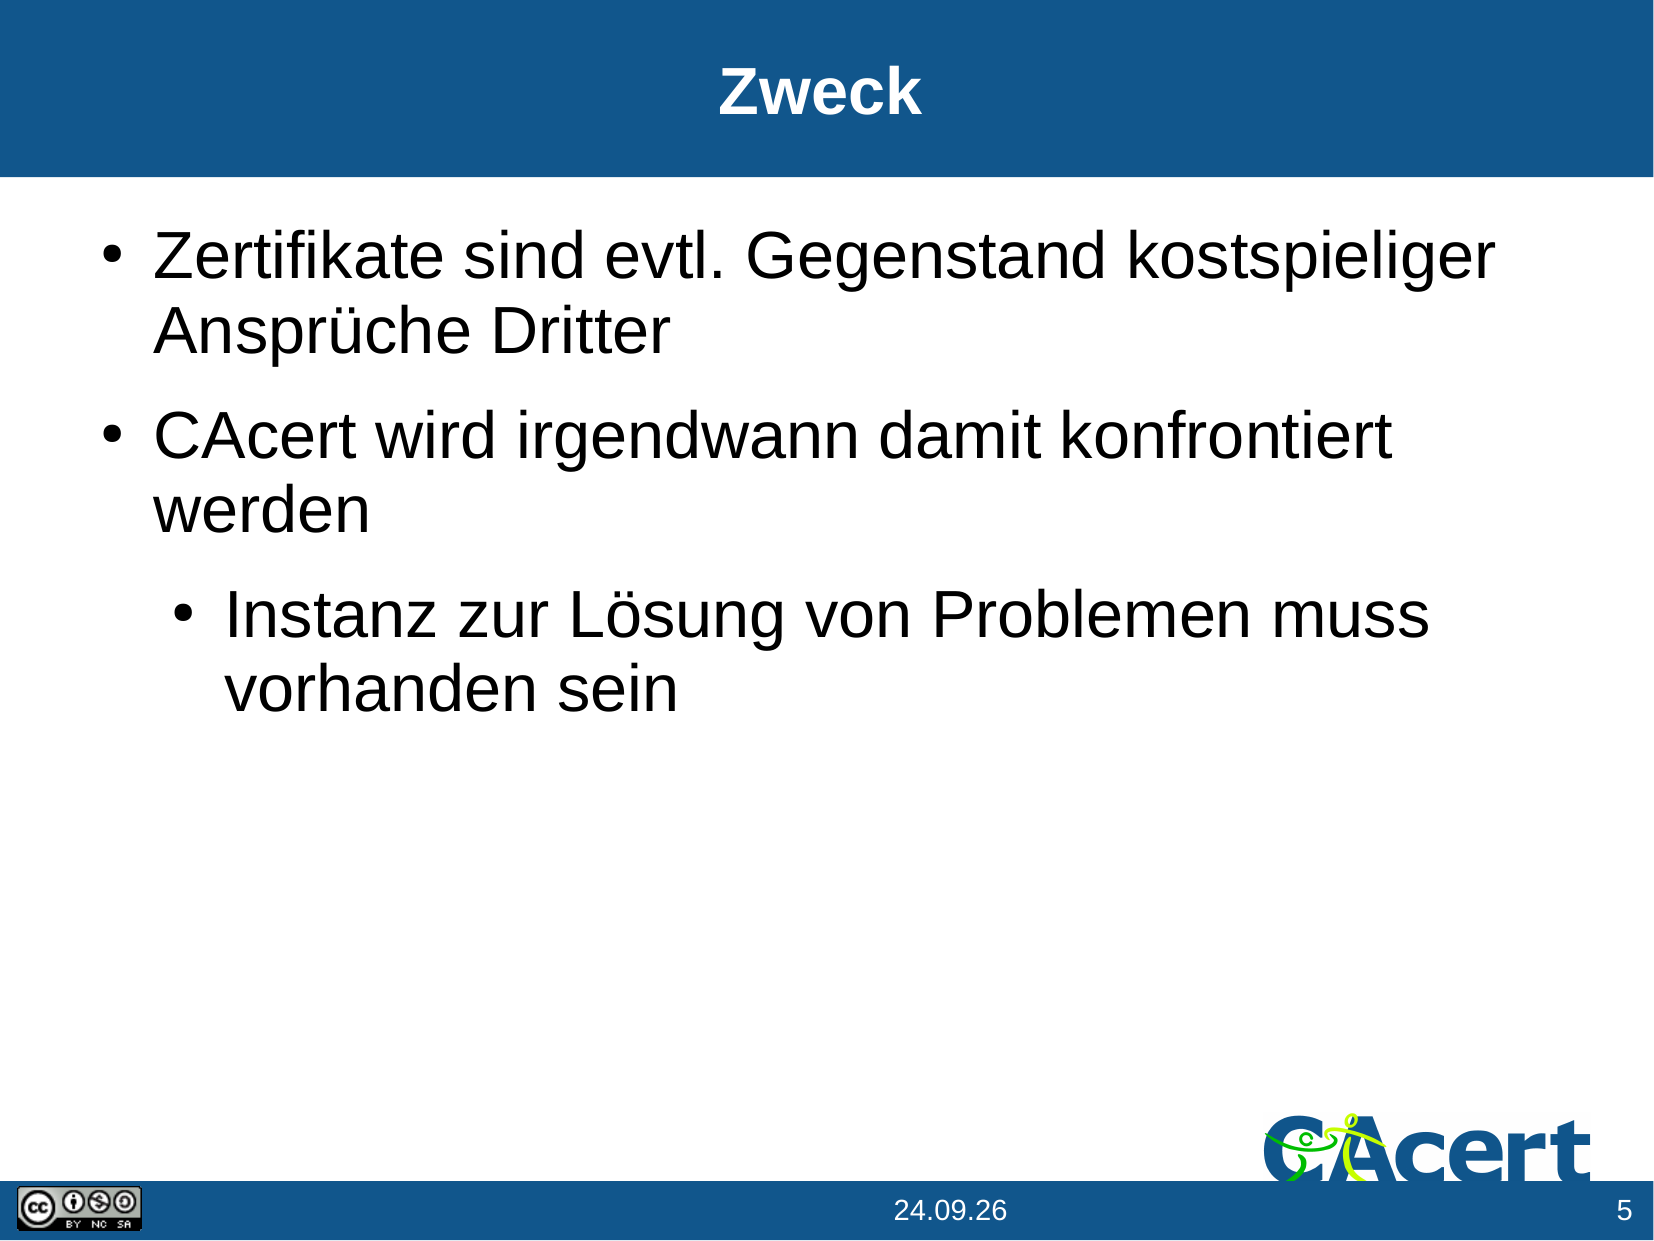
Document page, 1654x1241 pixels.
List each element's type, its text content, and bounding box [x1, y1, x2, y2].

list Zertifikate sind evtl. Gegenstand kostspieliger Ansprüche Dritter CAcert wird irgendwann damit konfrontiert werden Instanz zur Lösung von Problemen muss vorhanden sein [82, 218, 1571, 1091]
picture [17, 1186, 142, 1231]
title Zweck [76, 17, 1565, 166]
picture [1263, 1112, 1591, 1181]
